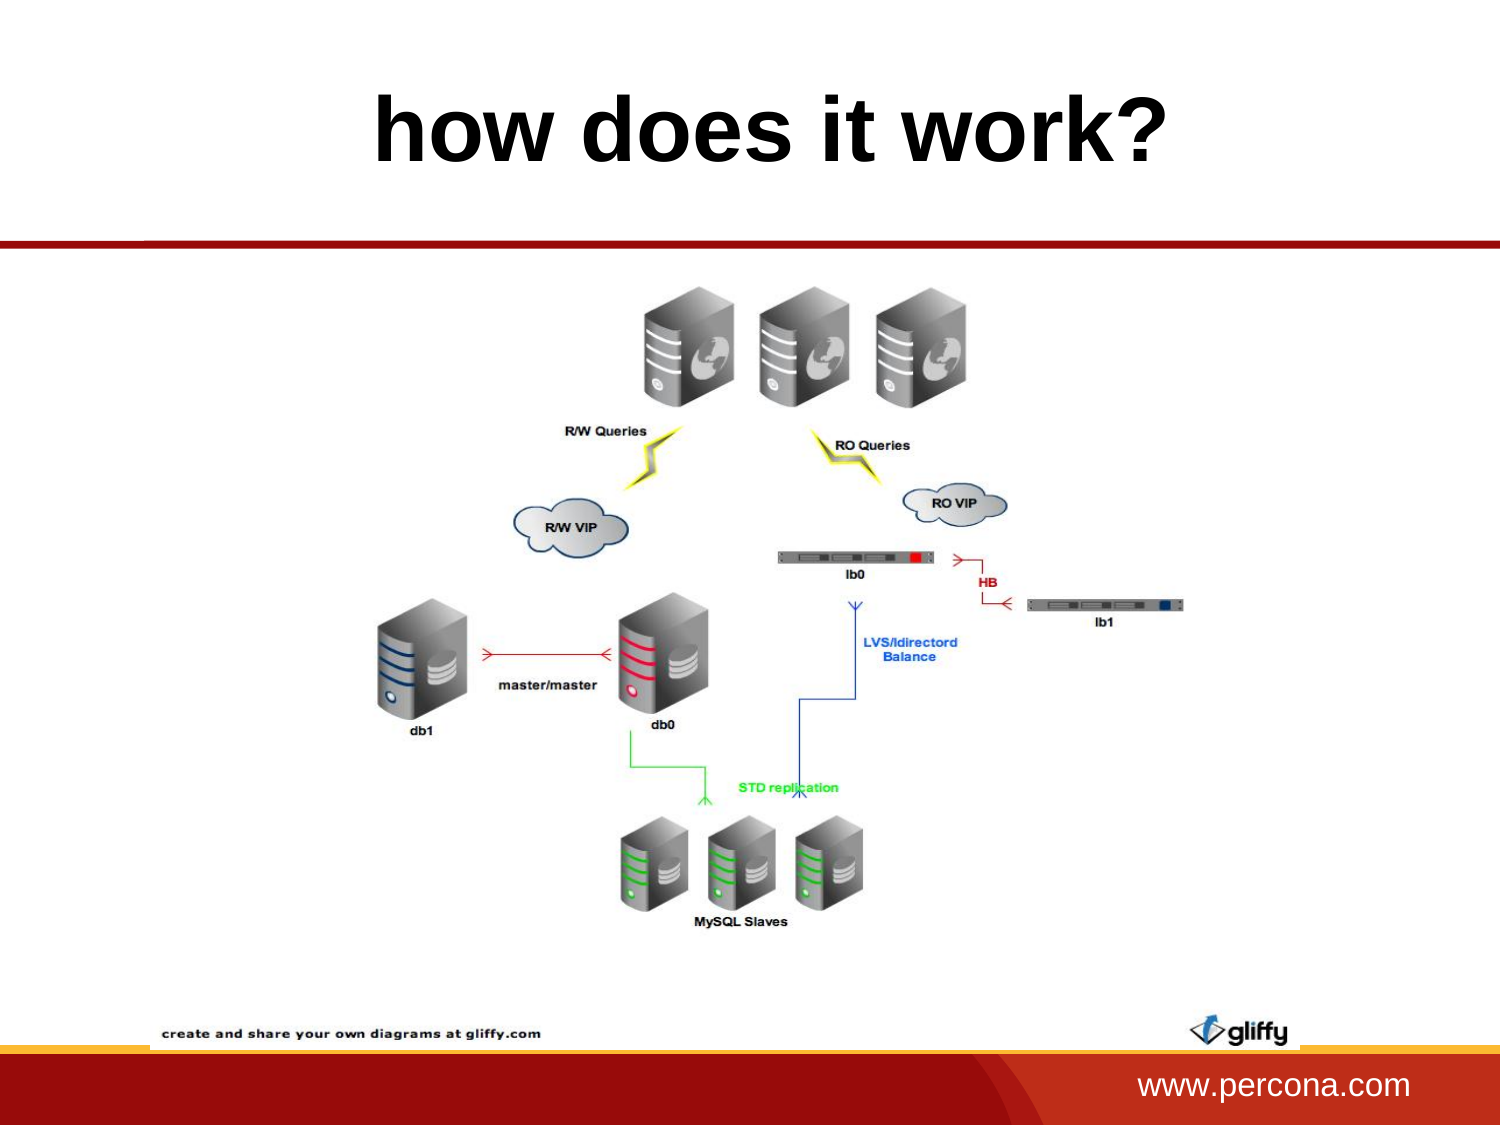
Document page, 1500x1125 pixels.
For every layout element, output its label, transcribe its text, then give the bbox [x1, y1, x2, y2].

title how does it work? [41, 6, 1471, 243]
text_box [150, 262, 1300, 1051]
